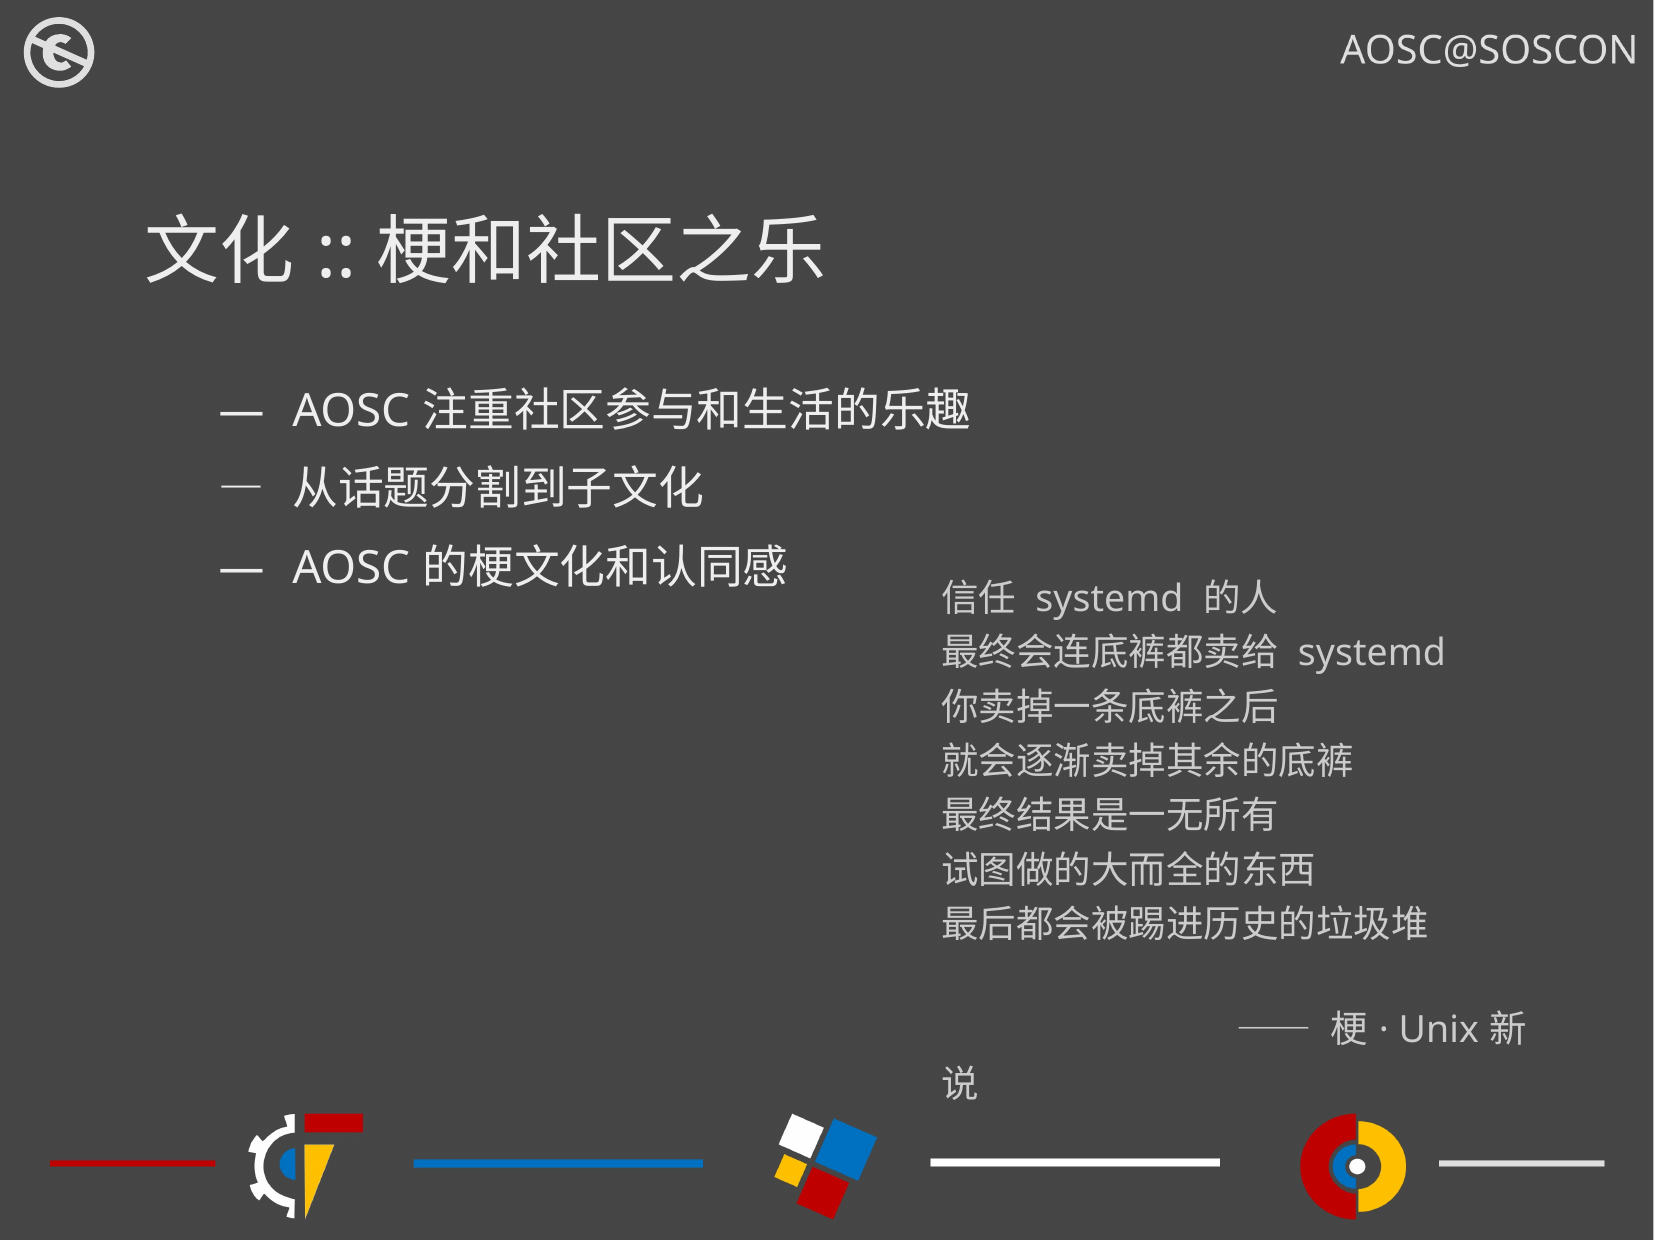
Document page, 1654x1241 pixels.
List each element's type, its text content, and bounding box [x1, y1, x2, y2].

picture [0, 0, 1654, 1240]
text_box 信任 systemd 的人 最终会连底裤都卖给 systemd 你卖掉一条底裤之后 就会逐渐卖掉其余的底裤 最终结果是一无所有 试图做的大而全的东西 最后都会被踢进历史的垃圾堆 —— 梗· Unix新说 [926, 560, 1577, 1075]
text_box 文化::梗和社区之乐 — AOSC注重社区参与和生活的乐趣 — 从话题分割到子文化 — AOSC的梗文化和认同感 [129, 183, 1536, 1028]
